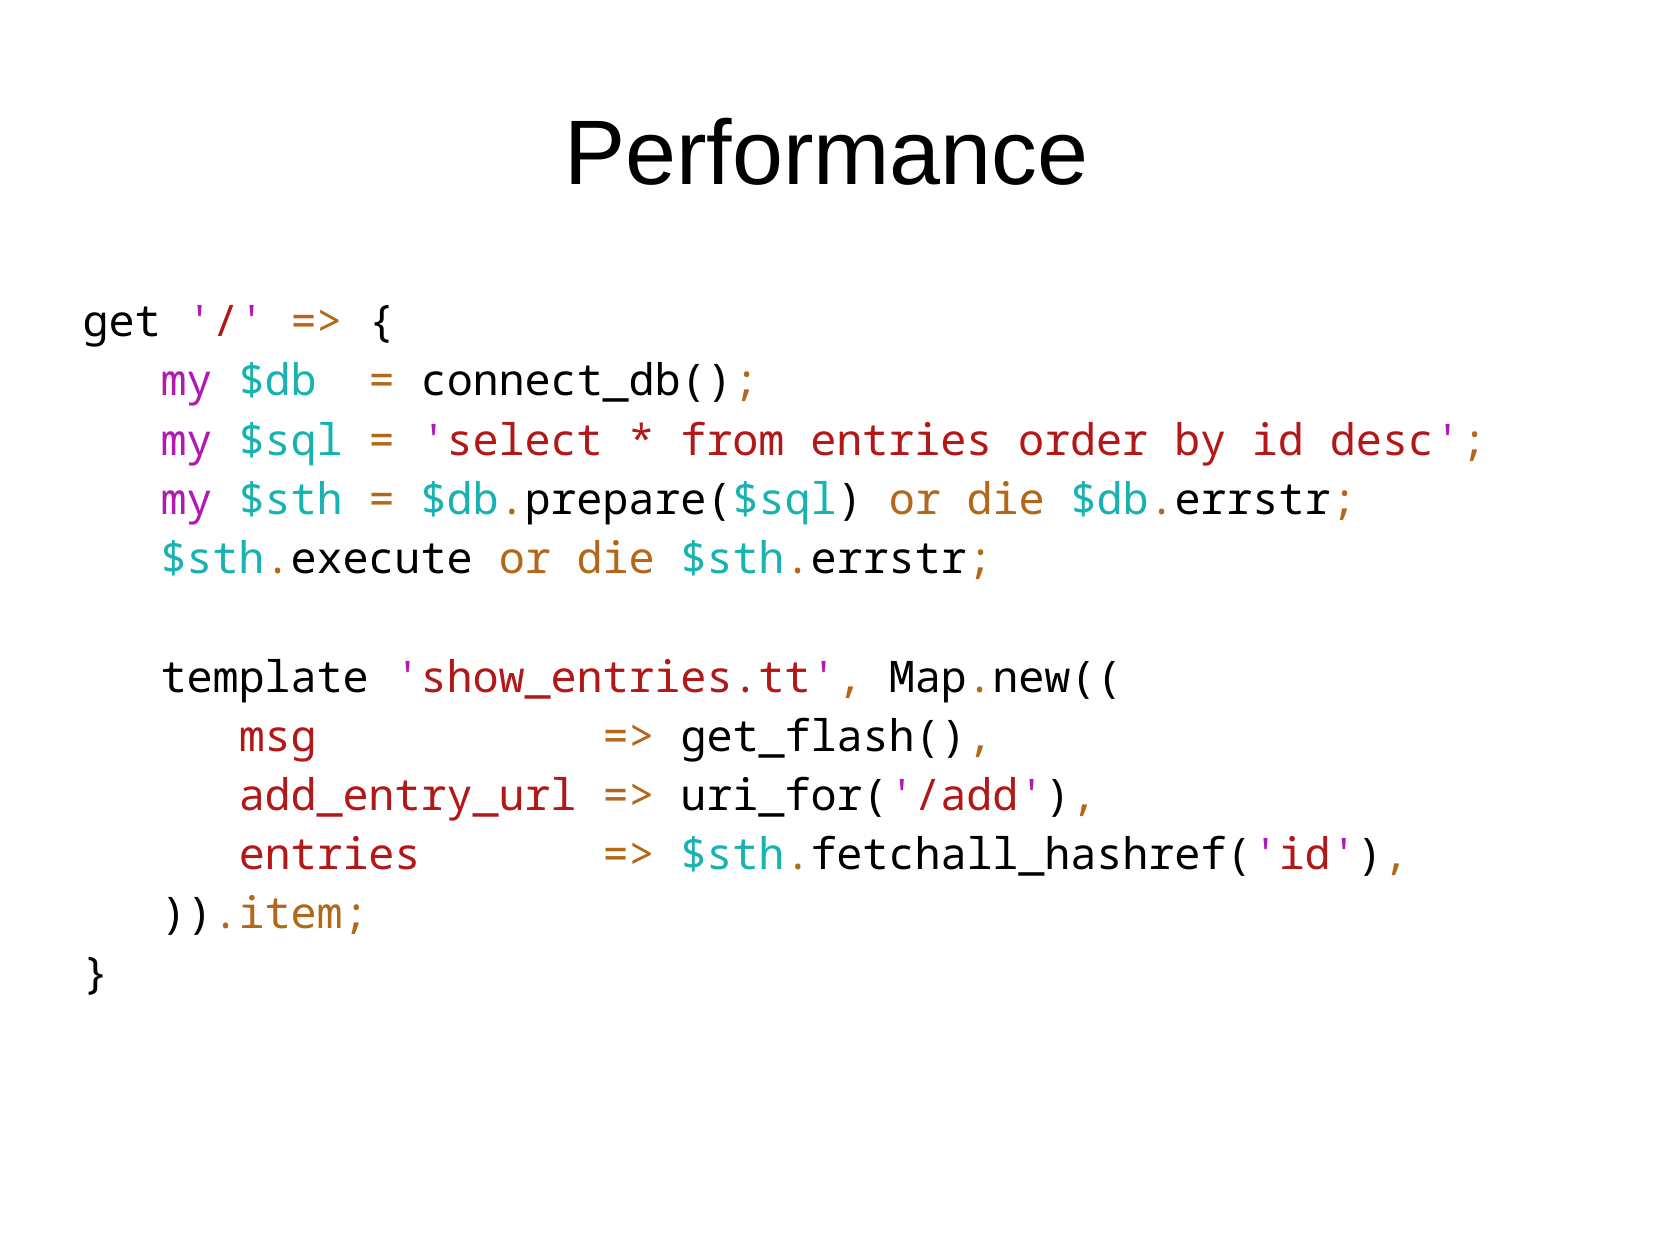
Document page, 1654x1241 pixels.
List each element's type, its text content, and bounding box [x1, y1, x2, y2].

title Performance [82, 49, 1571, 257]
list get '/' => { my $db = connect_db(); my $sql = 'select * from entries order by id desc'; my $sth = $db.prepare($sql) or die $db.errstr; $sth.execute or die $sth.errstr; template 'show_entries.tt', Map.new(( msg => get_flash(), add_entry_url => uri_for('/add'), entries => $sth.fetchall_hashref('id'), )).item; } [82, 290, 1571, 1010]
